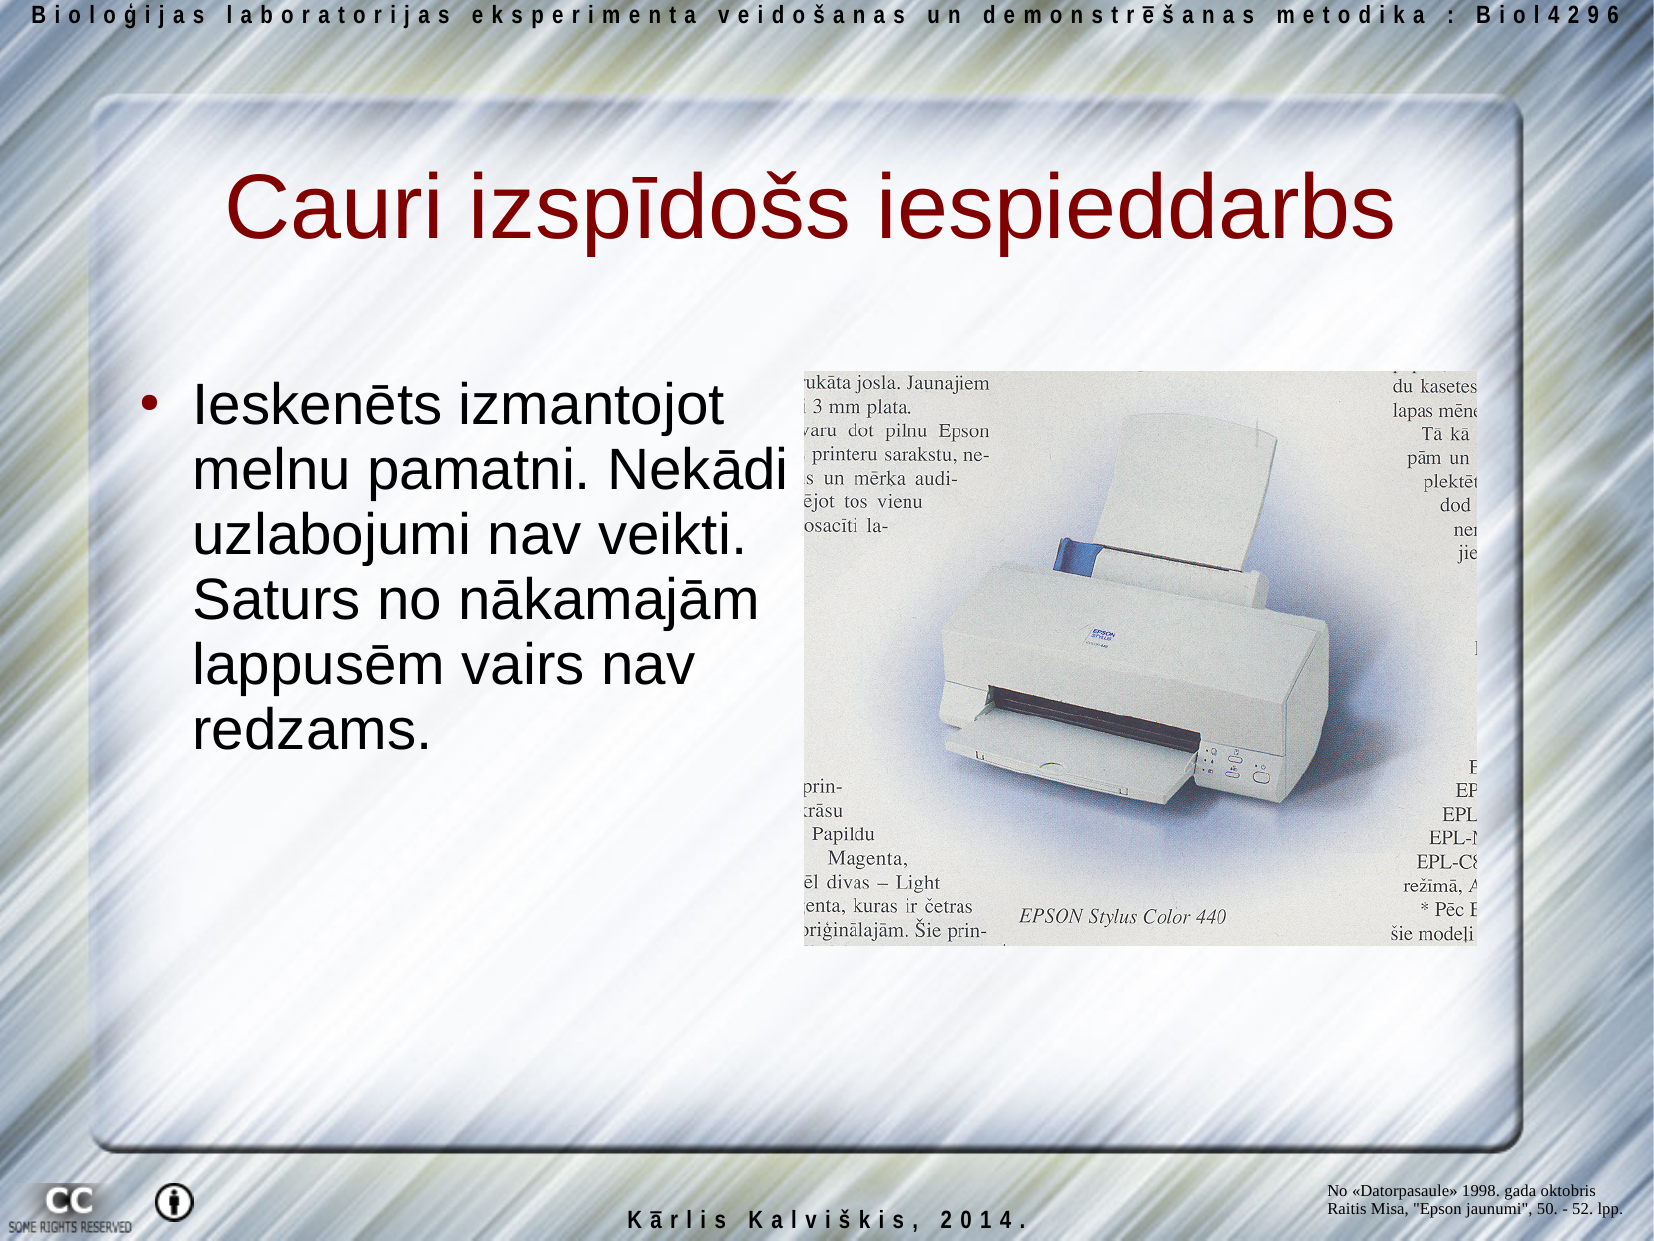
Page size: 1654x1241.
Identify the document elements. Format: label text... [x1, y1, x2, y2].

title Cauri izspīdošs iespieddarbs [121, 102, 1502, 310]
picture [0, 0, 1654, 1241]
list Ieskenēts izmantojot melnu pamatni. Nekādi uzlabojumi nav veikti. Saturs no nākamajām lappusēm vairs nav redzams. [121, 371, 795, 1127]
text_box No «Datorpasaule» 1998. gada oktobris Raitis Misa, "Epson jaunumi", 50. - 52. lpp. [1327, 1181, 1625, 1219]
